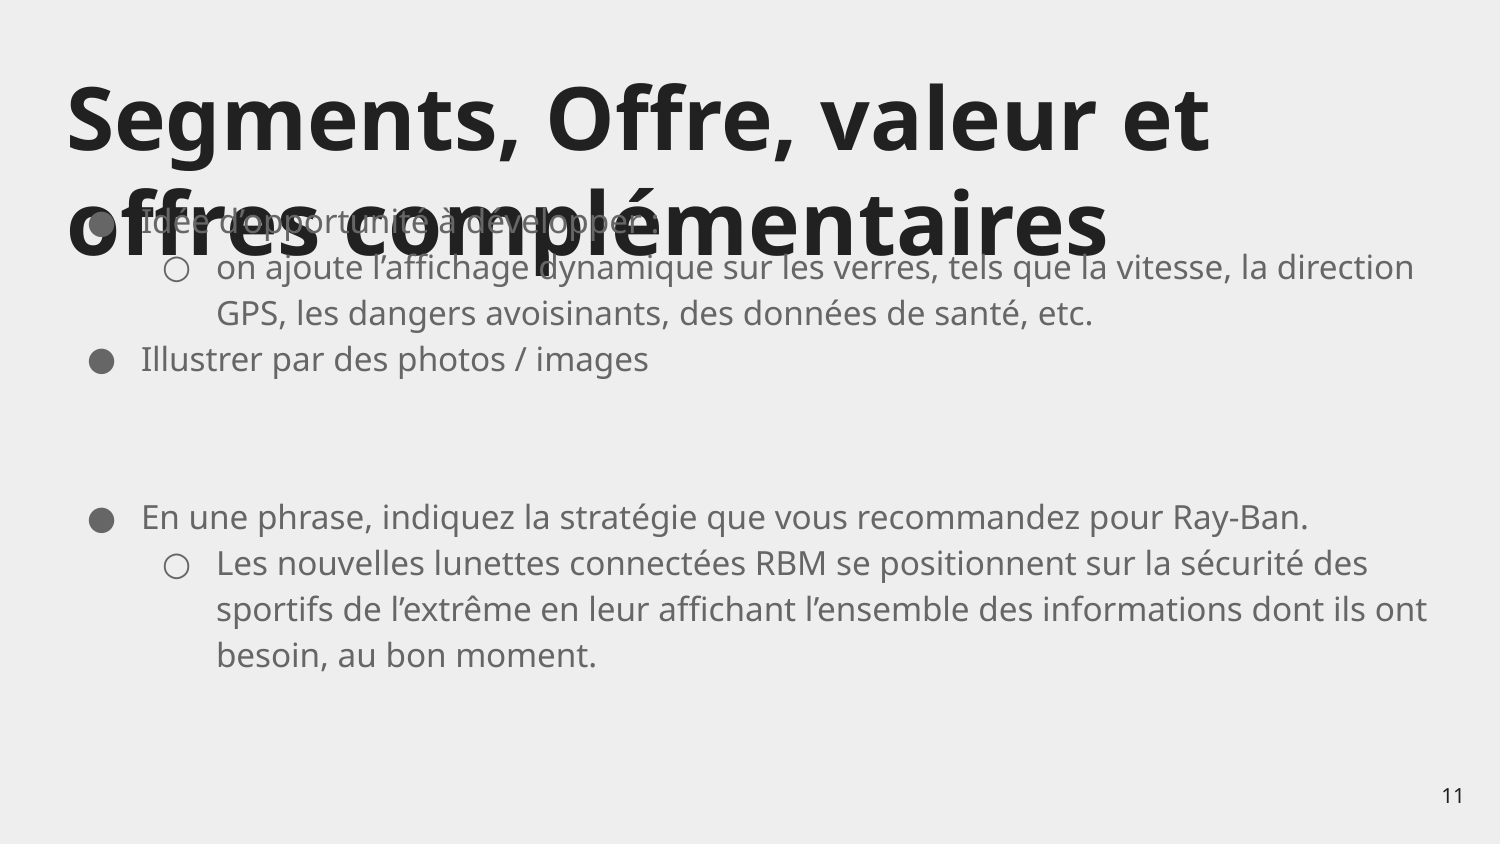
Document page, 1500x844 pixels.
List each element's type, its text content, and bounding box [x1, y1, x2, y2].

title Segments, Offre, valeur et offres complémentaires [51, 48, 1449, 179]
list Idée d’opportunité à développer : on ajoute l’affichage dynamique sur les verres, tels que la vitesse, la direction GPS, les dangers avoisinants, des données de santé, etc. Illustrer par des photos / images En une phrase, indiquez la stratégie que vous recommandez pour Ray-Ban. Les nouvelles lunettes connectées RBM se positionnent sur la sécurité des sportifs de l’extrême en leur affichant l’ensemble des informations dont ils ont besoin, au bon moment. [51, 179, 1449, 787]
slide_number <number> [1389, 764, 1480, 830]
